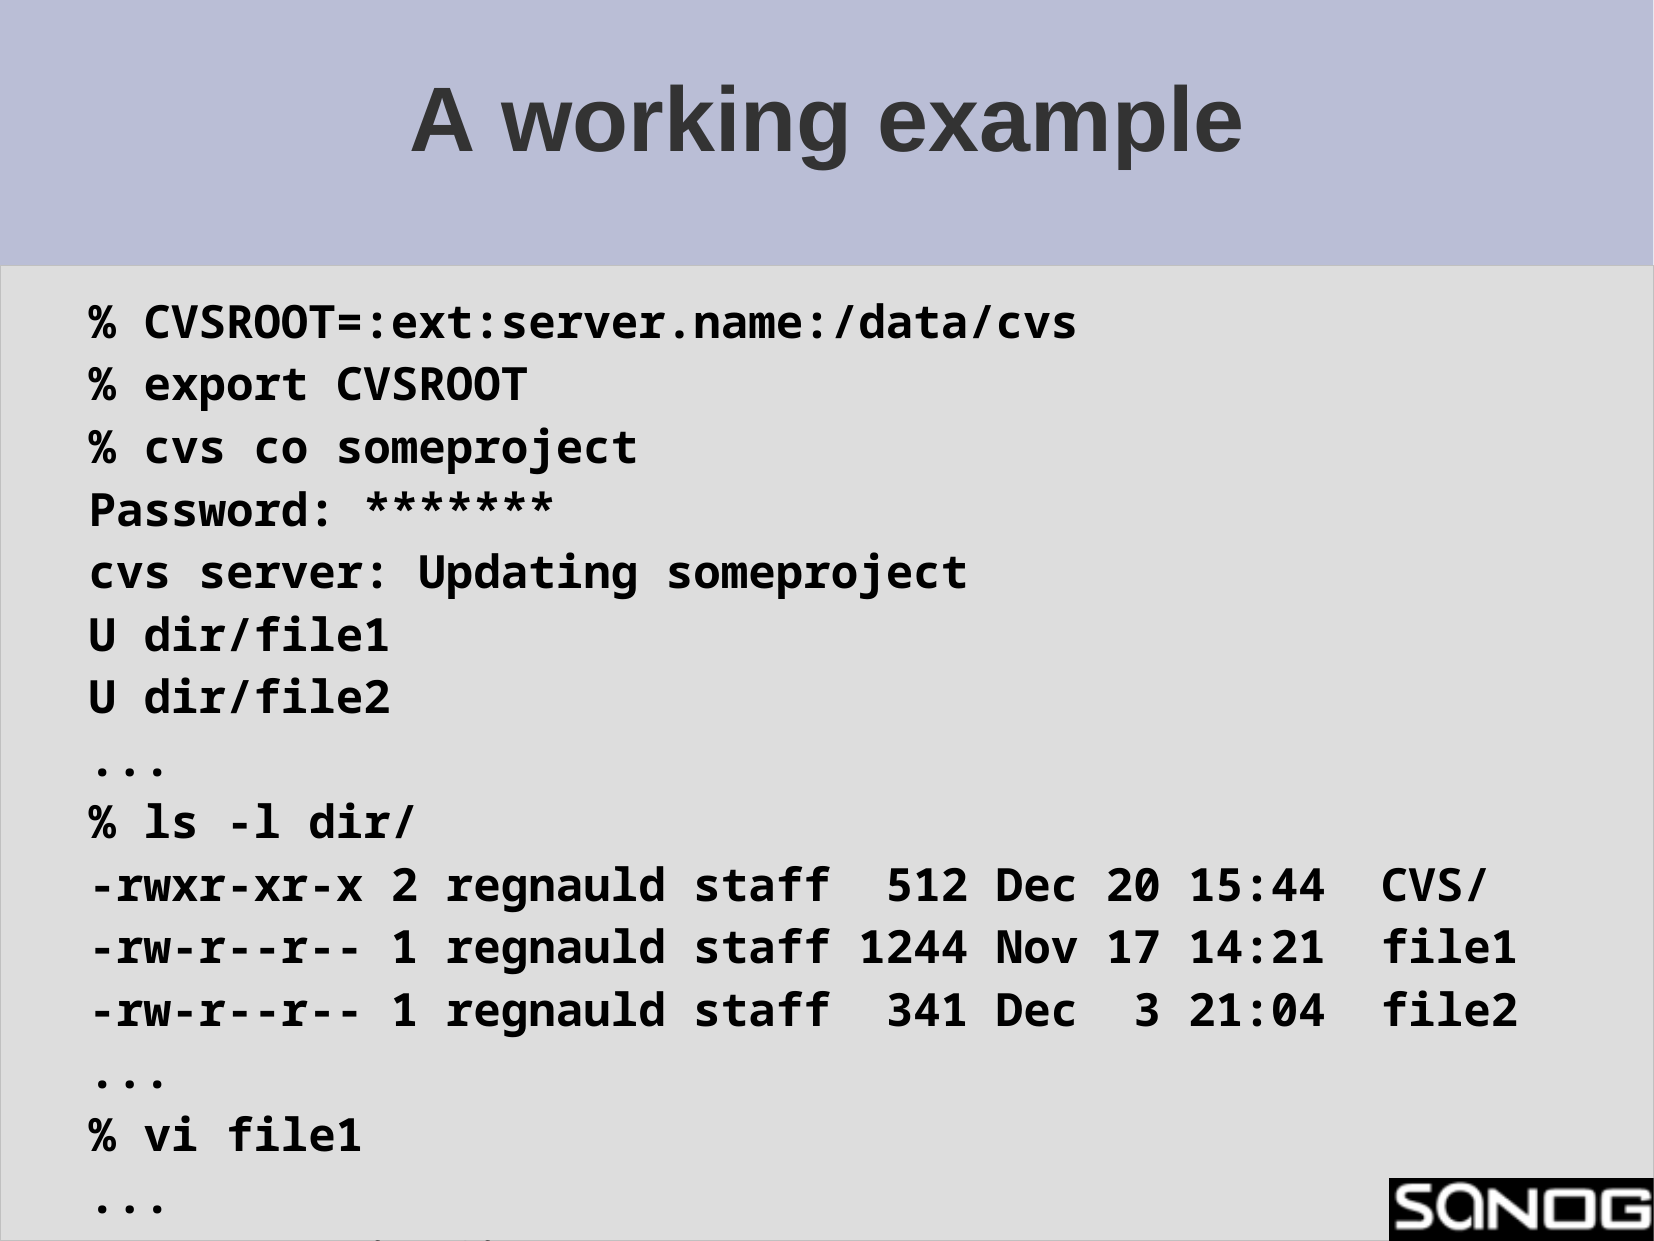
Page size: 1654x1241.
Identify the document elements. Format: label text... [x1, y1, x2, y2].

picture [1389, 1178, 1654, 1241]
title A working example [121, 2, 1534, 237]
text_box % CVSROOT=:ext:server.name:/data/cvs % export CVSROOT % cvs co someproject Password: ******* cvs server: Updating someproject U dir/file1 U dir/file2 ... % ls -l dir/ -rwxr-xr-x 2 regnauld staff 512 Dec 20 15:44 CVS/ -rw-r--r-- 1 regnauld staff 1244 Nov 17 14:21 file1 -rw-r--r-- 1 regnauld staff 341 Dec 3 21:04 file2 ... % vi file1 ... % cvs commit file1 [88, 289, 1595, 1174]
